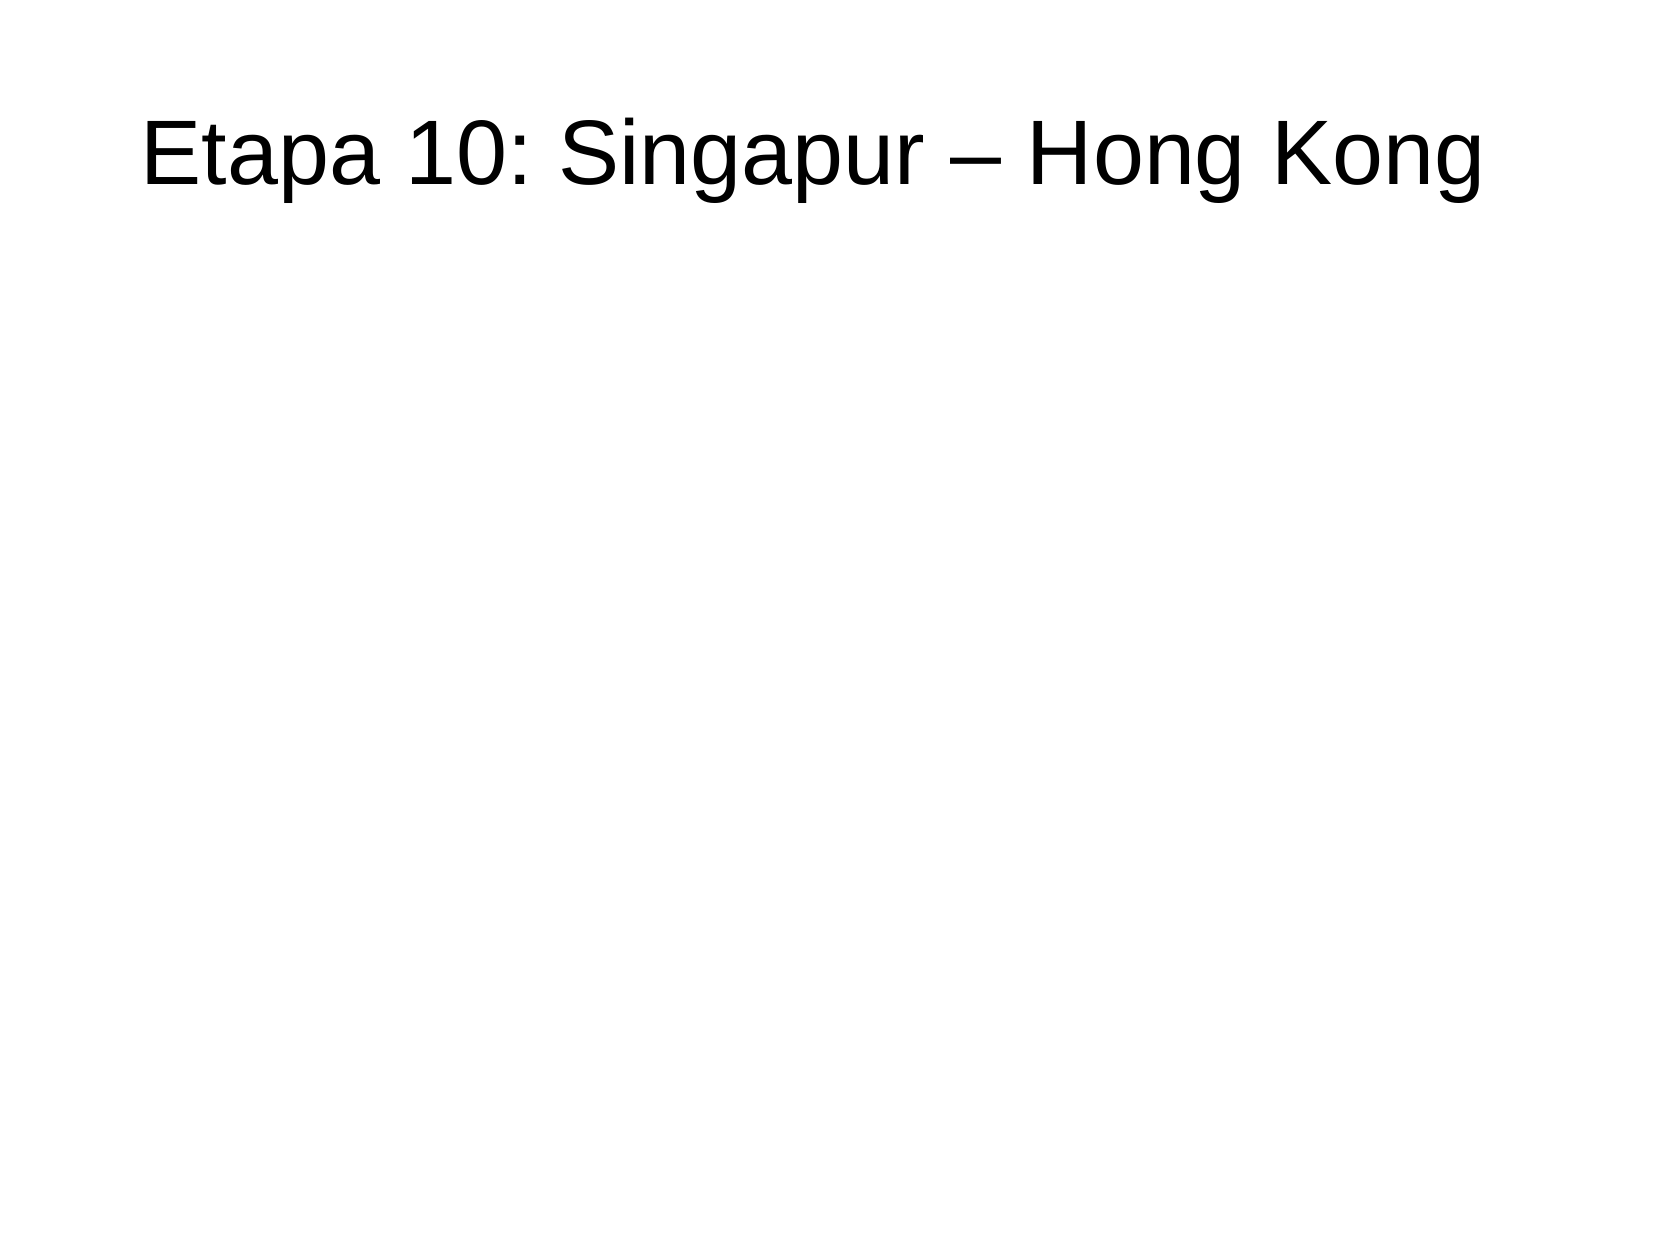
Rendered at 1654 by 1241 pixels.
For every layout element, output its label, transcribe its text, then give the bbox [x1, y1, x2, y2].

title Etapa 10: Singapur – Hong Kong [82, 49, 1571, 257]
